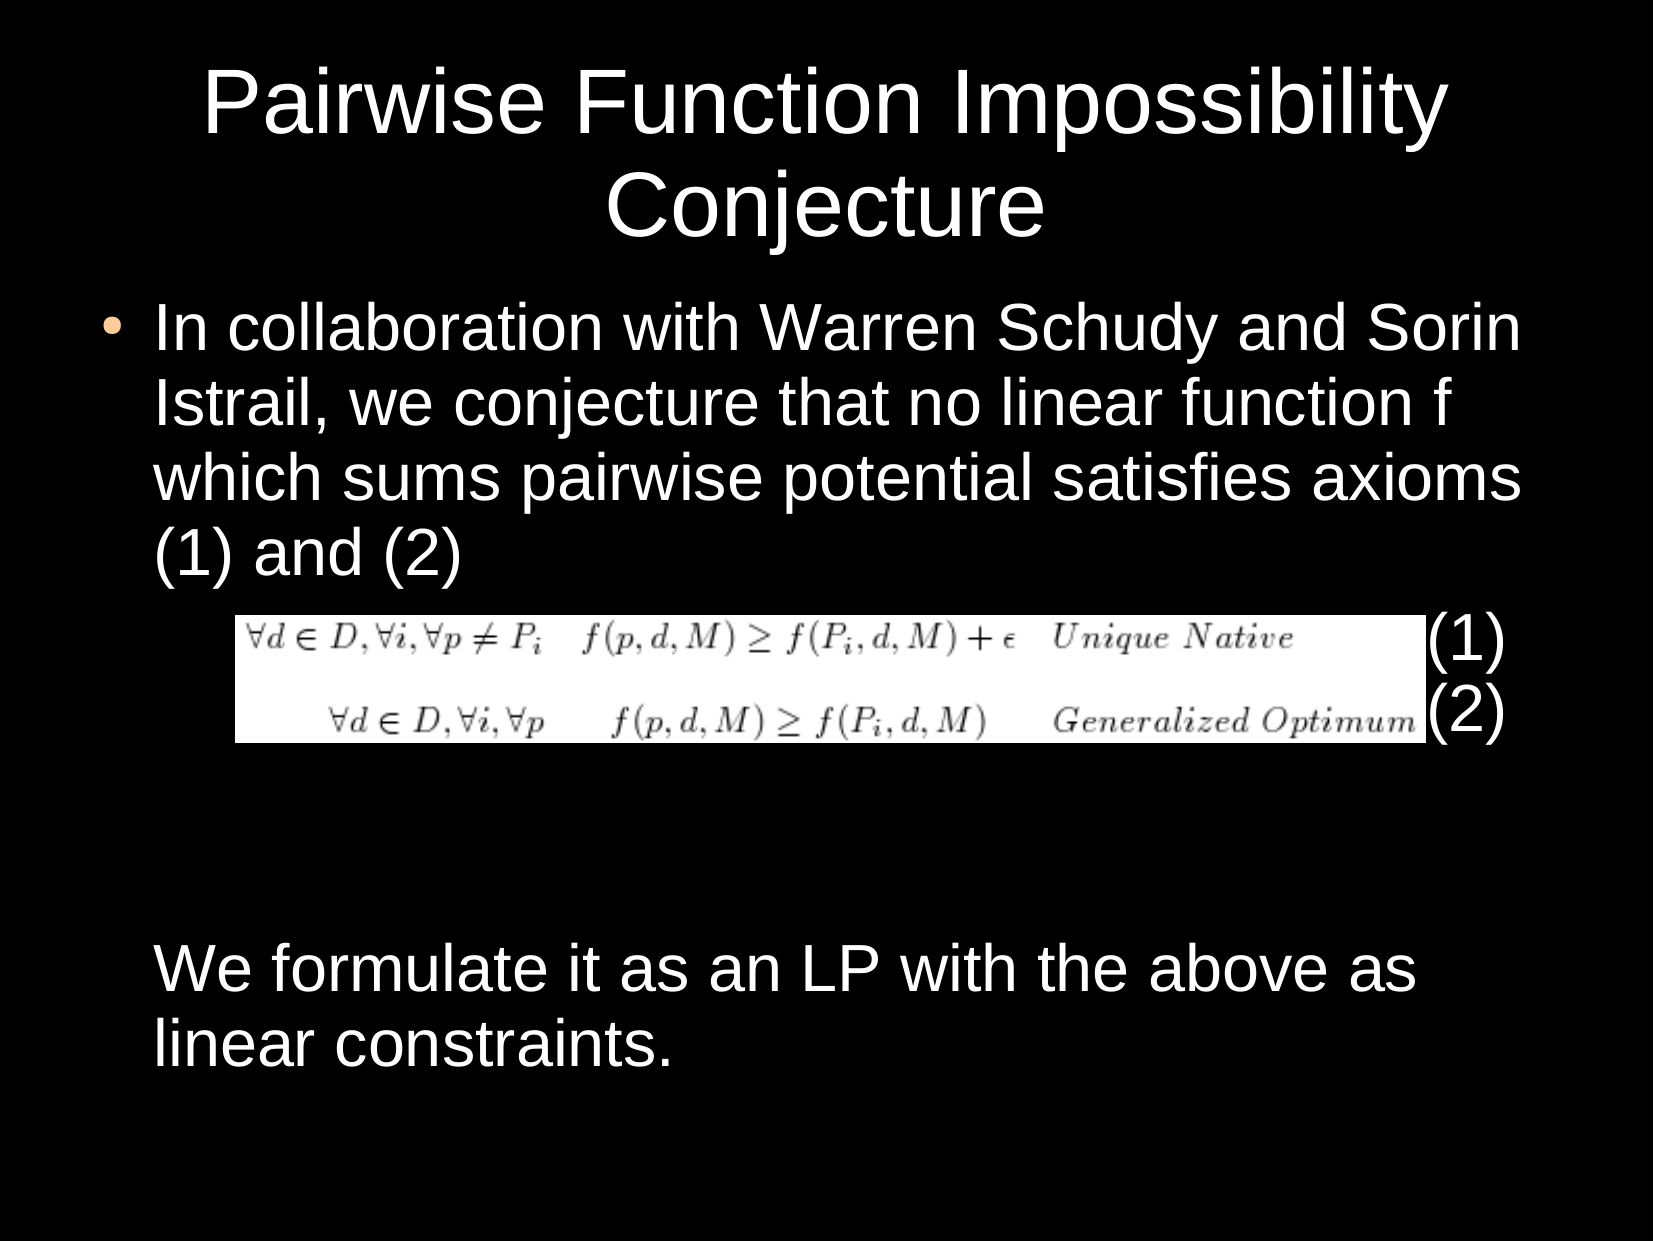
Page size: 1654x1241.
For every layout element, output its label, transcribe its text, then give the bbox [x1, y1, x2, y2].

list In collaboration with Warren Schudy and Sorin Istrail, we conjecture that no linear function f which sums pairwise potential satisfies axioms (1) and (2) We formulate it as an LP with the above as linear constraints. [82, 290, 1571, 1095]
picture [235, 615, 1355, 743]
title Pairwise Function Impossibility Conjecture [82, 50, 1571, 256]
text_box (2) [1355, 670, 1538, 746]
text_box (1) [1355, 600, 1538, 670]
